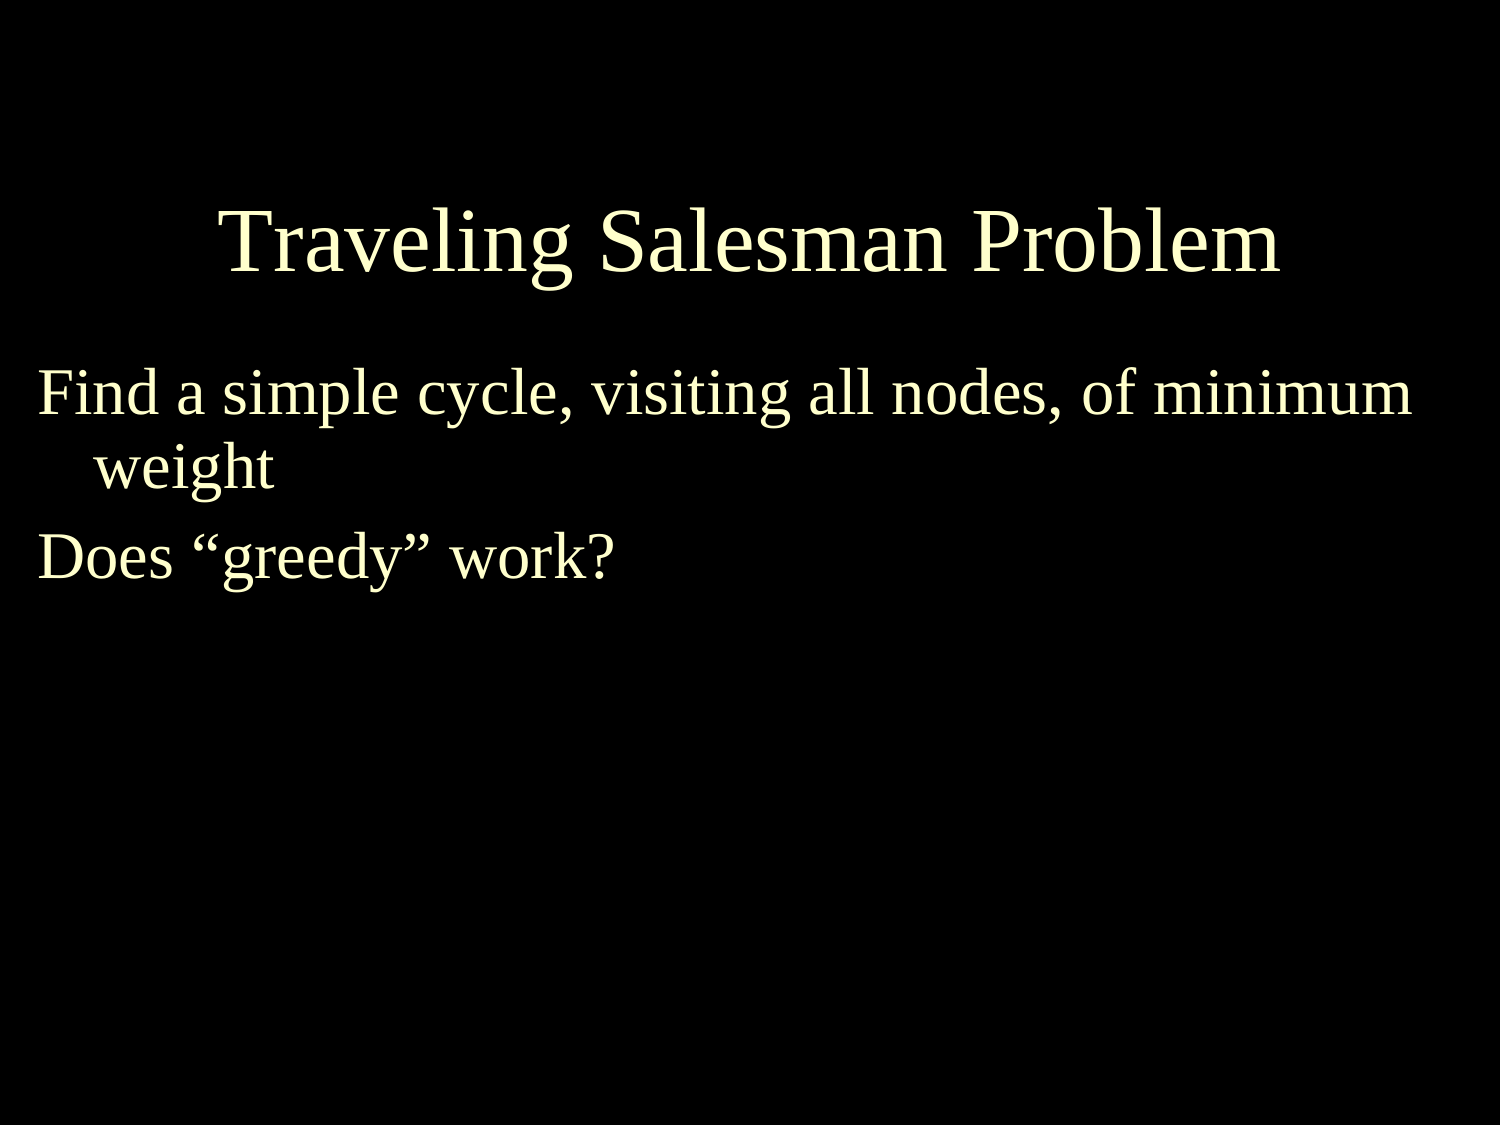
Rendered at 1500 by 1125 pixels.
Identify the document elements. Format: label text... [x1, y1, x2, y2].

title Traveling Salesman Problem [22, 145, 1480, 336]
list Find a simple cycle, visiting all nodes, of minimum weight Does “greedy” work? [22, 347, 1482, 638]
